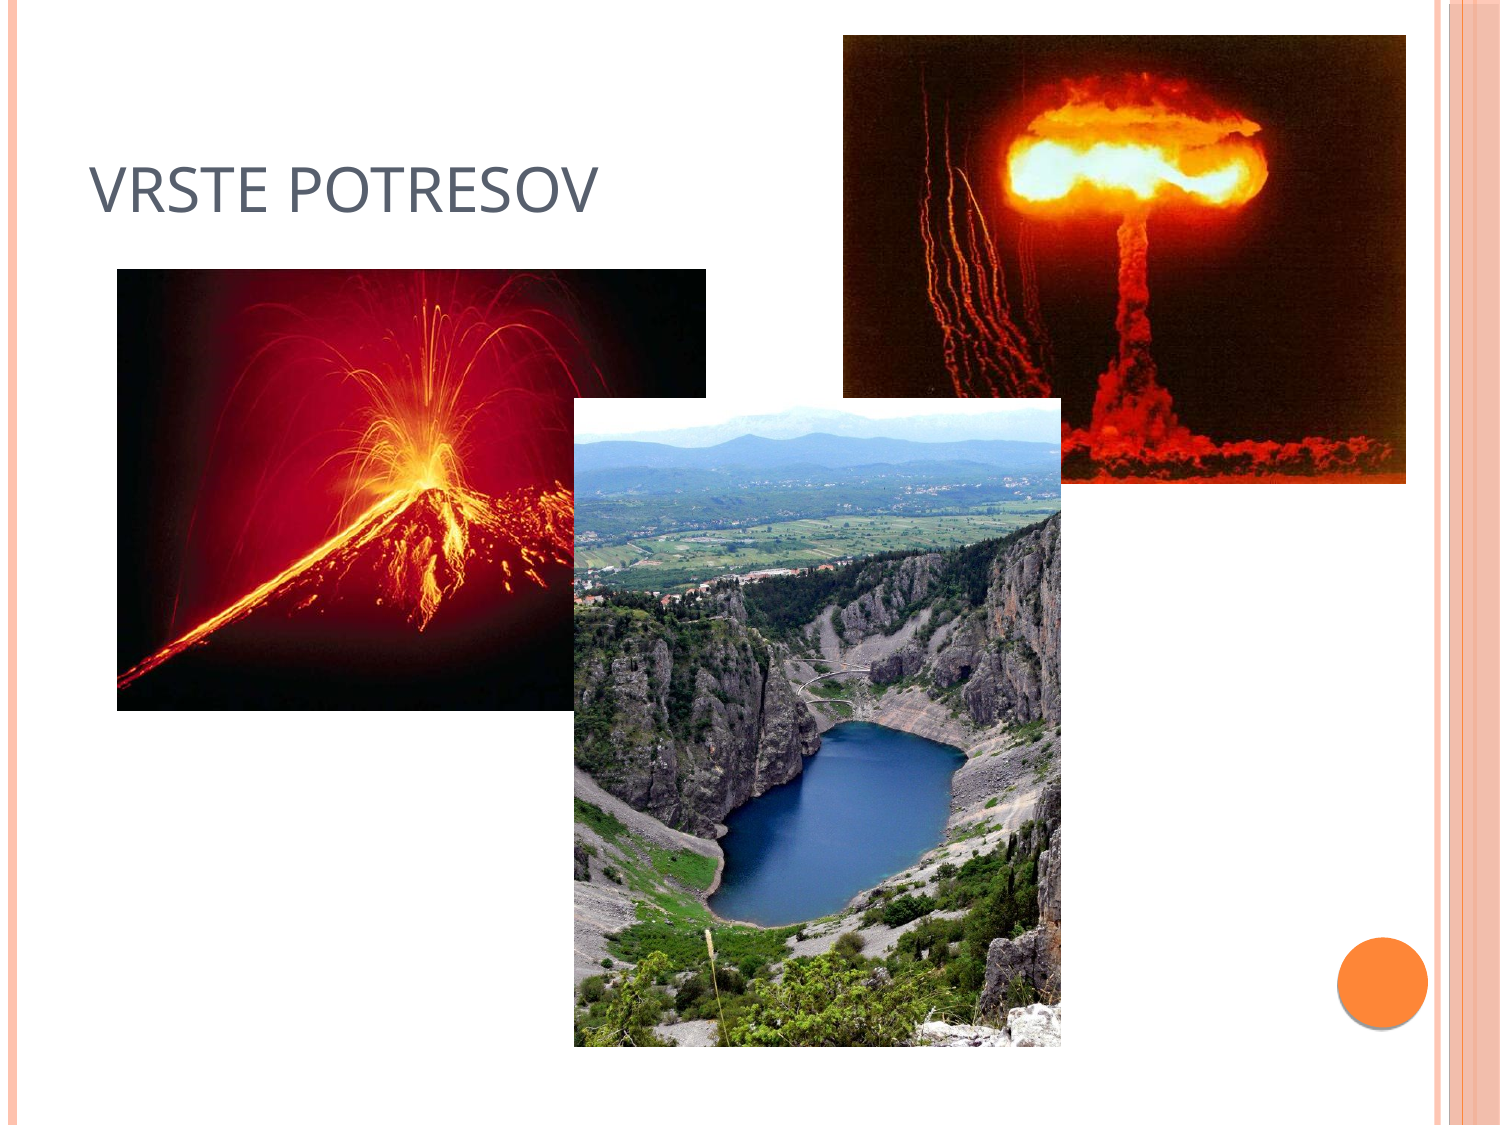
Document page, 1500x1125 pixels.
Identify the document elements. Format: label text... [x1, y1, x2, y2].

title Vrste potresov [75, 45, 843, 233]
picture [117, 35, 1406, 1047]
